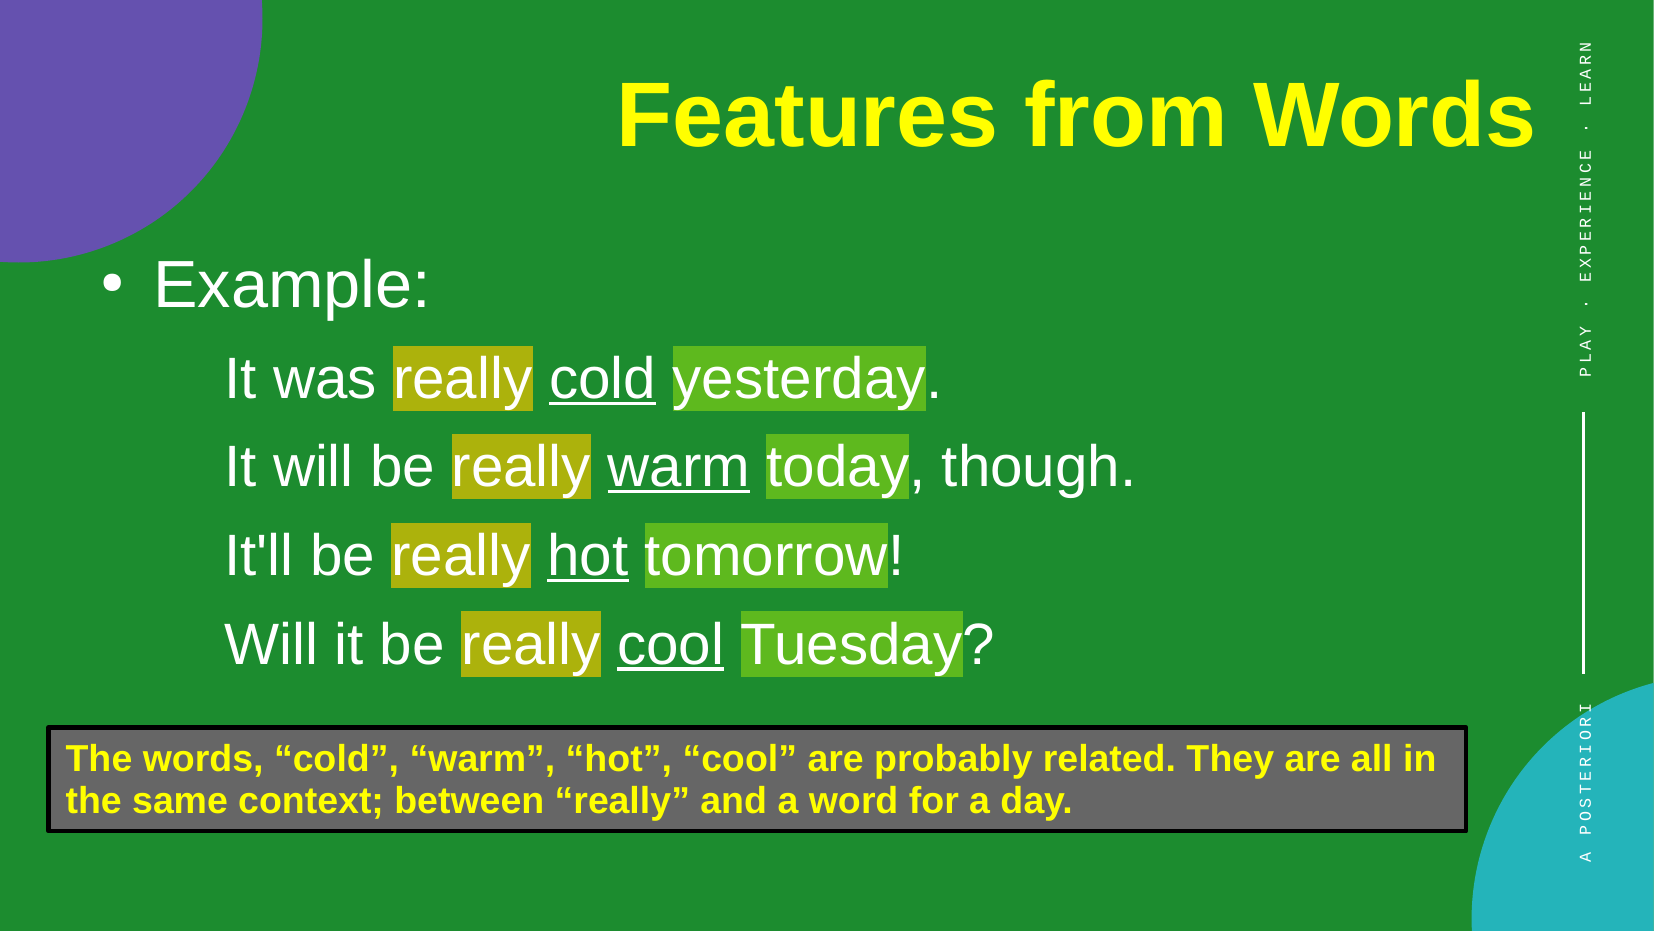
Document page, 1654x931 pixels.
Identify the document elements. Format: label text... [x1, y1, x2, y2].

list Example: It was really cold yesterday. It will be really warm today, though. It'll be really hot tomorrow! Will it be really cool Tuesday? [82, 247, 1571, 787]
title Features from Words [262, 37, 1538, 193]
text_box The words, “cold”, “warm”, “hot”, “cool” are probably related. They are all in the same context; between “really” and a word for a day. [48, 727, 1466, 832]
